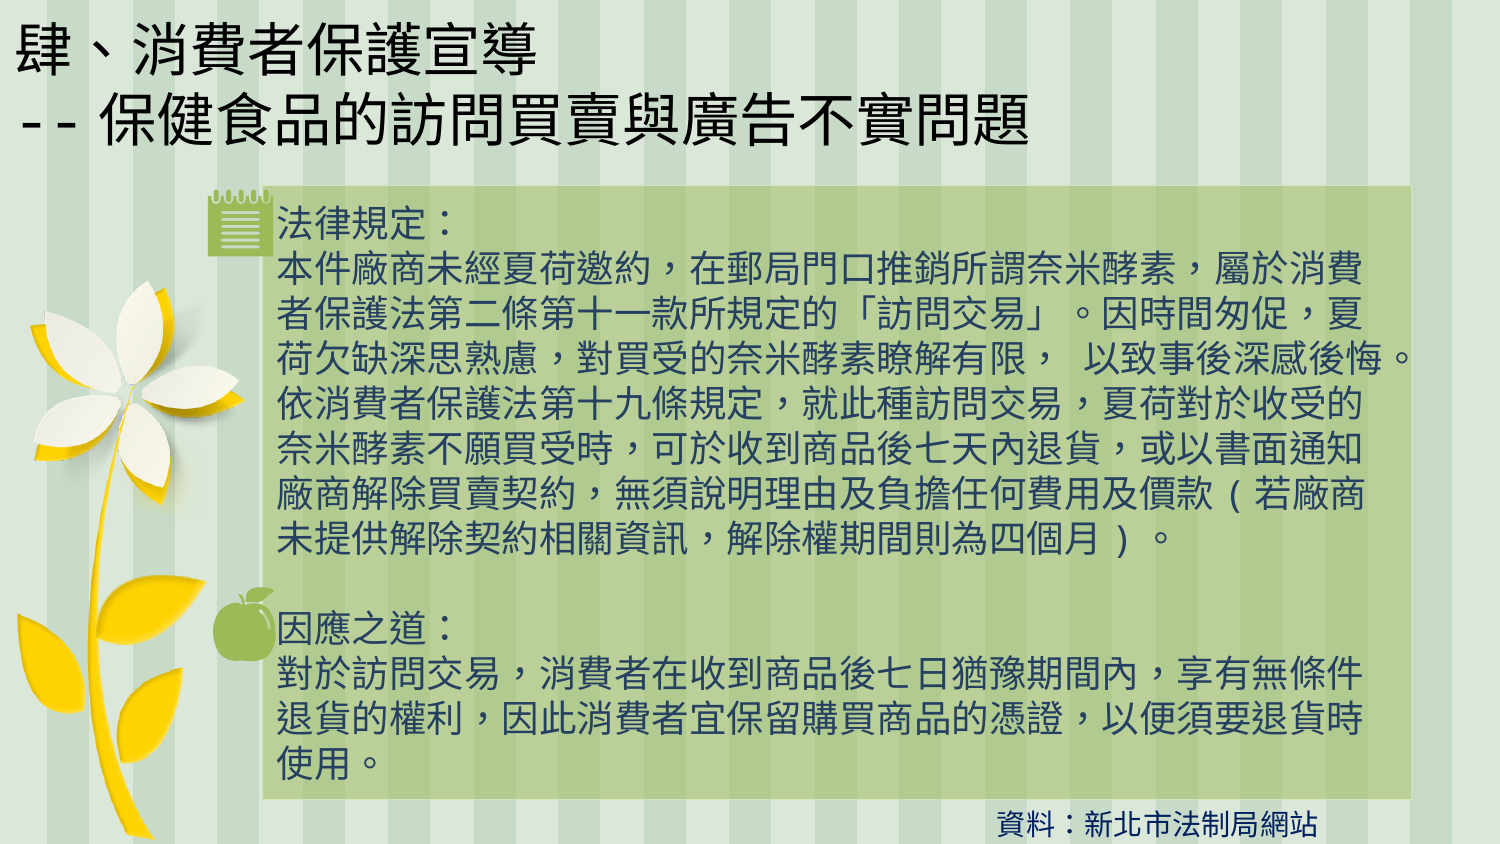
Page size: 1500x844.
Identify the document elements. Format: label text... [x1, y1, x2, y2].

picture [0, 0, 1500, 844]
text_box 資料：新北市法制局網站 [815, 784, 1500, 844]
text_box 法律規定： 本件廠商未經夏荷邀約，在郵局門口推銷所謂奈米酵素，屬於消費者保護法第二條第十一款所規定的「訪問交易」。因時間匆促，夏荷欠缺深思熟慮，對買受的奈米酵素瞭解有限， 以致事後深感後悔。依消費者保護法第十九條規定，就此種訪問交易，夏荷對於收受的奈米酵素不願買受時，可於收到商品後七天內退貨，或以書面通知廠商解除買賣契約，無須說明理由及負擔任何費用及價款(若廠商未提供解除契約相關資訊，解除權期間則為四個月)。 因應之道： 對於訪問交易，消費者在收到商品後七日猶豫期間內，享有無條件退貨的權利，因此消費者宜保留購買商品的憑證，以便須要退貨時使用。 [262, 185, 1412, 800]
text_box 肆、消費者保護宣導 --保健食品的訪問買賣與廣告不實問題 [0, 5, 1310, 161]
text_box [207, 189, 274, 257]
text_box [213, 587, 276, 662]
